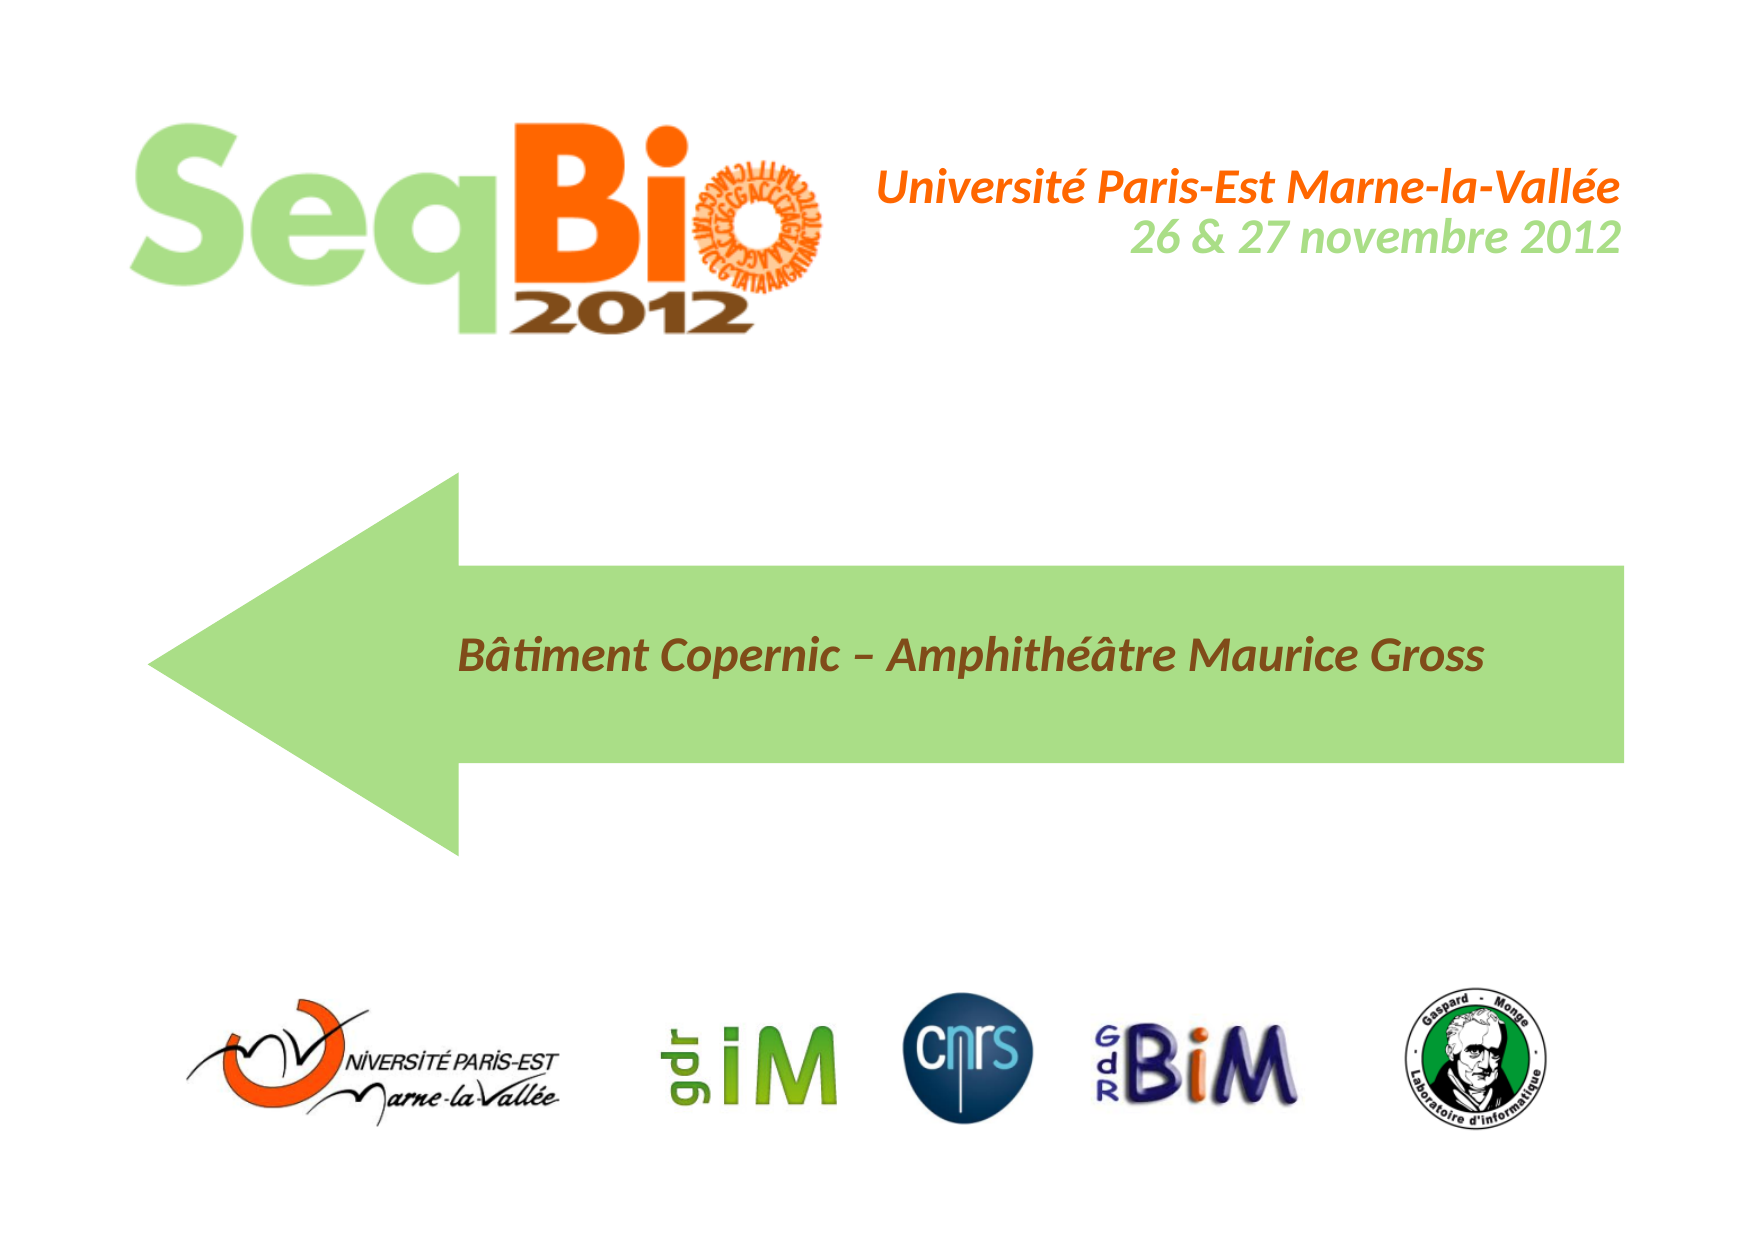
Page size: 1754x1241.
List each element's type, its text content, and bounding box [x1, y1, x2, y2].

text_box Université Paris-Est Marne-la-Vallée 26 & 27 novembre 2012 [738, 158, 1636, 296]
picture [168, 974, 1586, 1162]
text_box Bâtiment Copernic – Amphithéâtre Maurice Gross [442, 626, 1501, 703]
text_box [147, 472, 1625, 857]
picture [118, 118, 827, 340]
